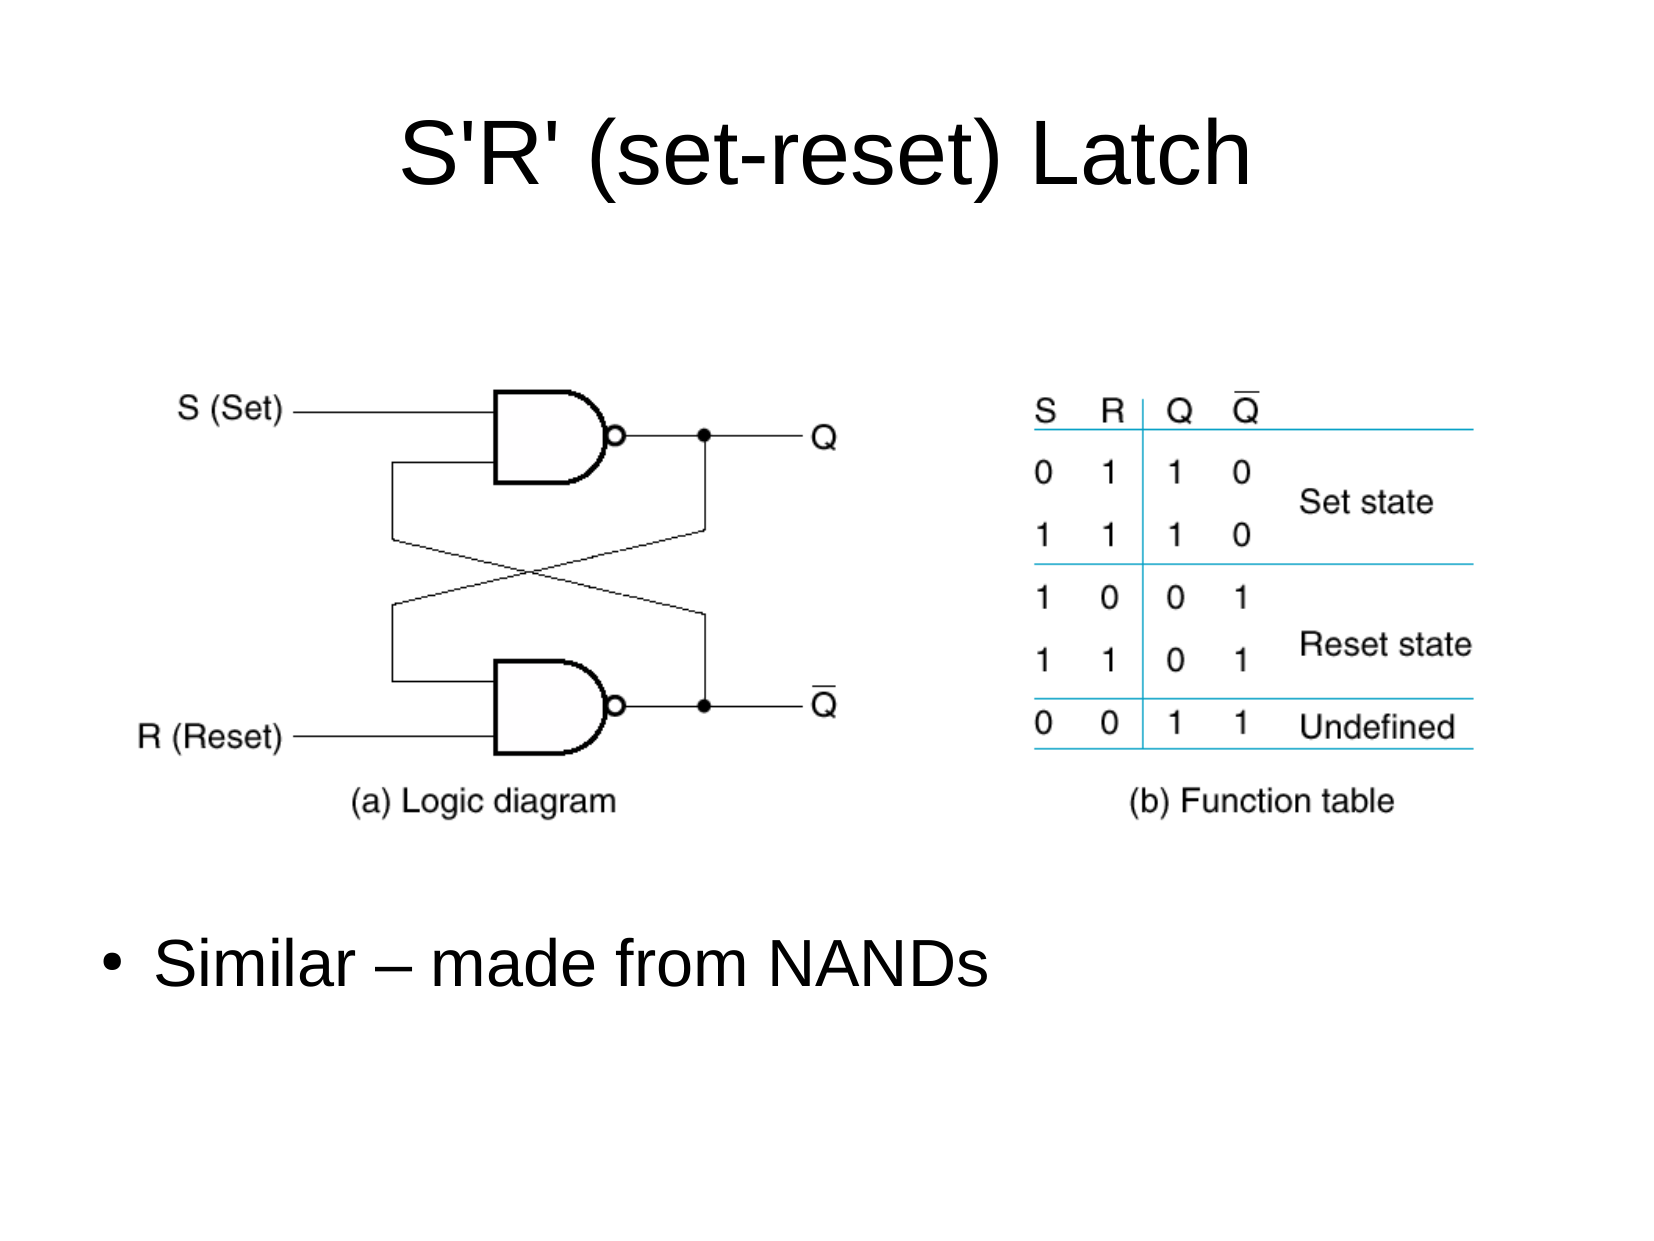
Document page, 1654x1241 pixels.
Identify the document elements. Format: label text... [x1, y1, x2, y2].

title S'R' (set-reset) Latch [82, 49, 1571, 257]
chart [82, 290, 1571, 681]
picture [112, 681, 1477, 717]
list Similar – made from NANDs [82, 717, 1571, 1094]
